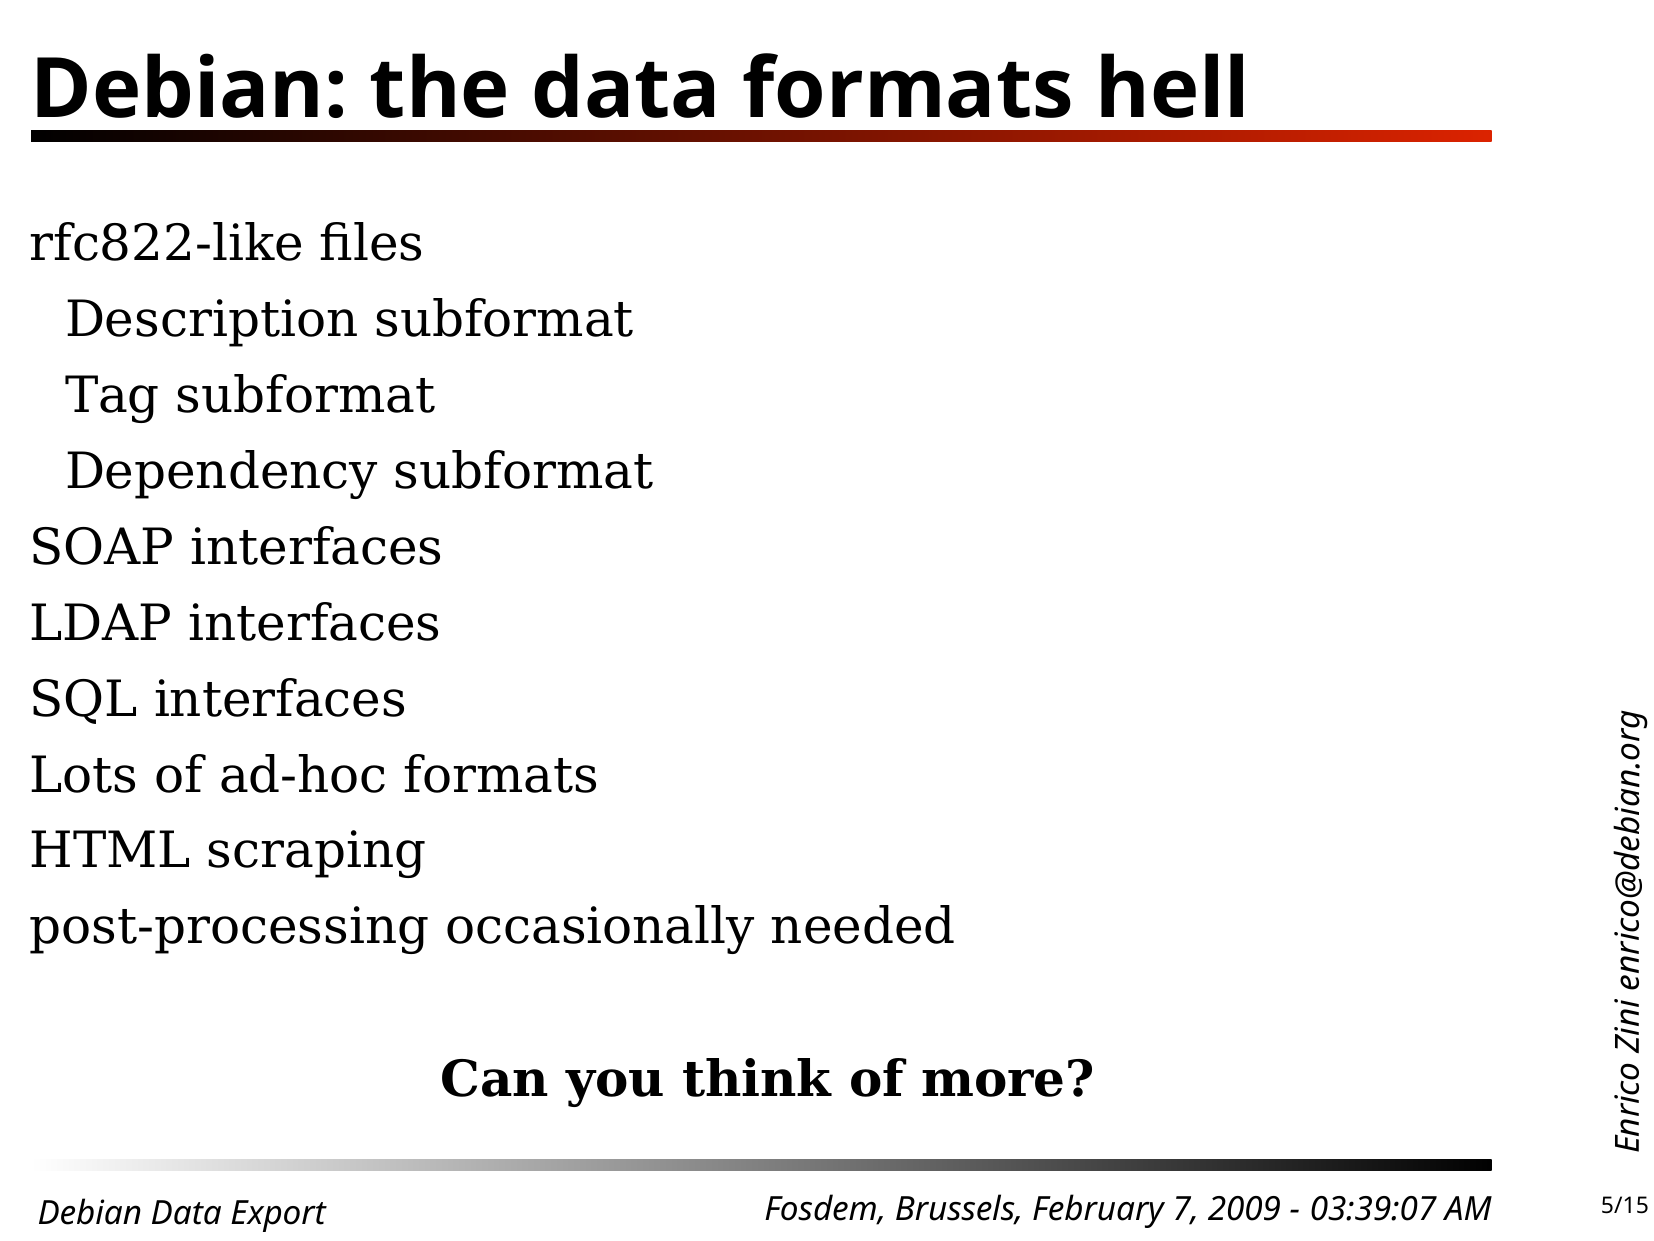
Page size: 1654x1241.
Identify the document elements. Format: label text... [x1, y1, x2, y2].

text_box rfc822-like files Description subformat Tag subformat Dependency subformat SOAP interfaces LDAP interfaces SQL interfaces Lots of ad-hoc formats HTML scraping post-processing occasionally needed Can you think of more? [29, 213, 1506, 1154]
text_box Debian: the data formats hell [30, 28, 1438, 163]
